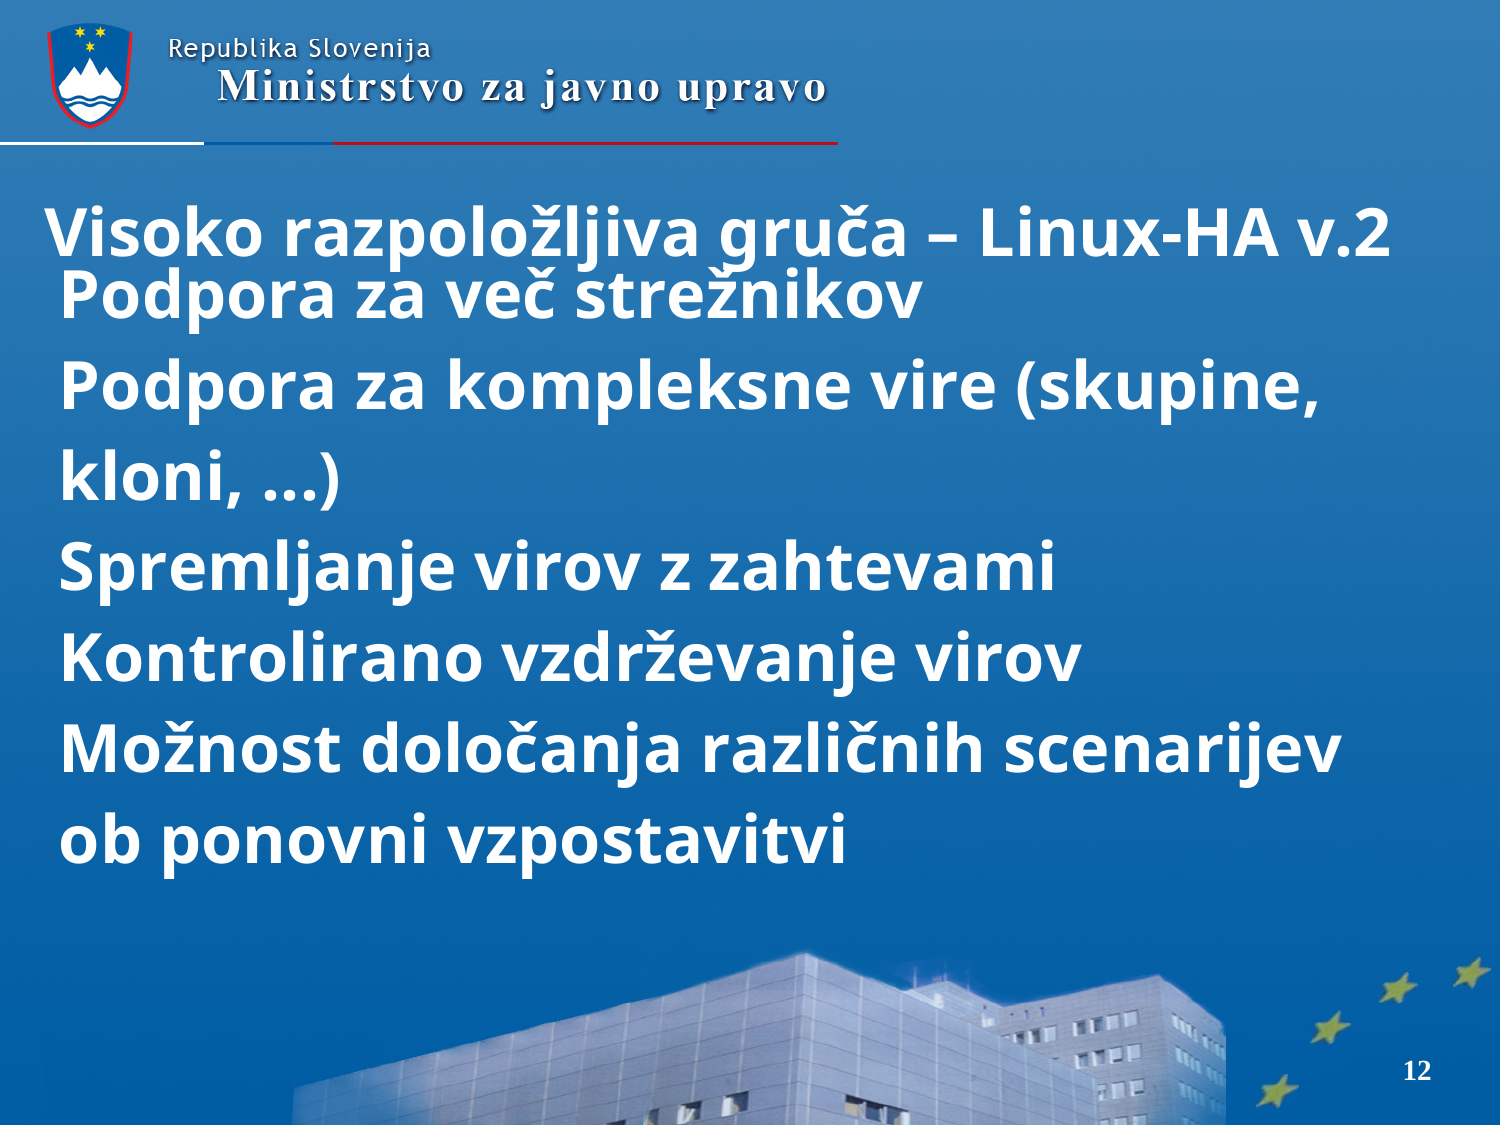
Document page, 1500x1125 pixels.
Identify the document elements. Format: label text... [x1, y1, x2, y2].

picture [0, 0, 1500, 1125]
text_box Podpora za več strežnikov Podpora za kompleksne vire (skupine, kloni, ...) Spremljanje virov z zahtevami Kontrolirano vzdrževanje virov Možnost določanja različnih scenarijev ob ponovni vzpostavitvi [59, 303, 1418, 827]
title Visoko razpoložljiva gruča – Linux-HA v.2 [29, 177, 1453, 296]
